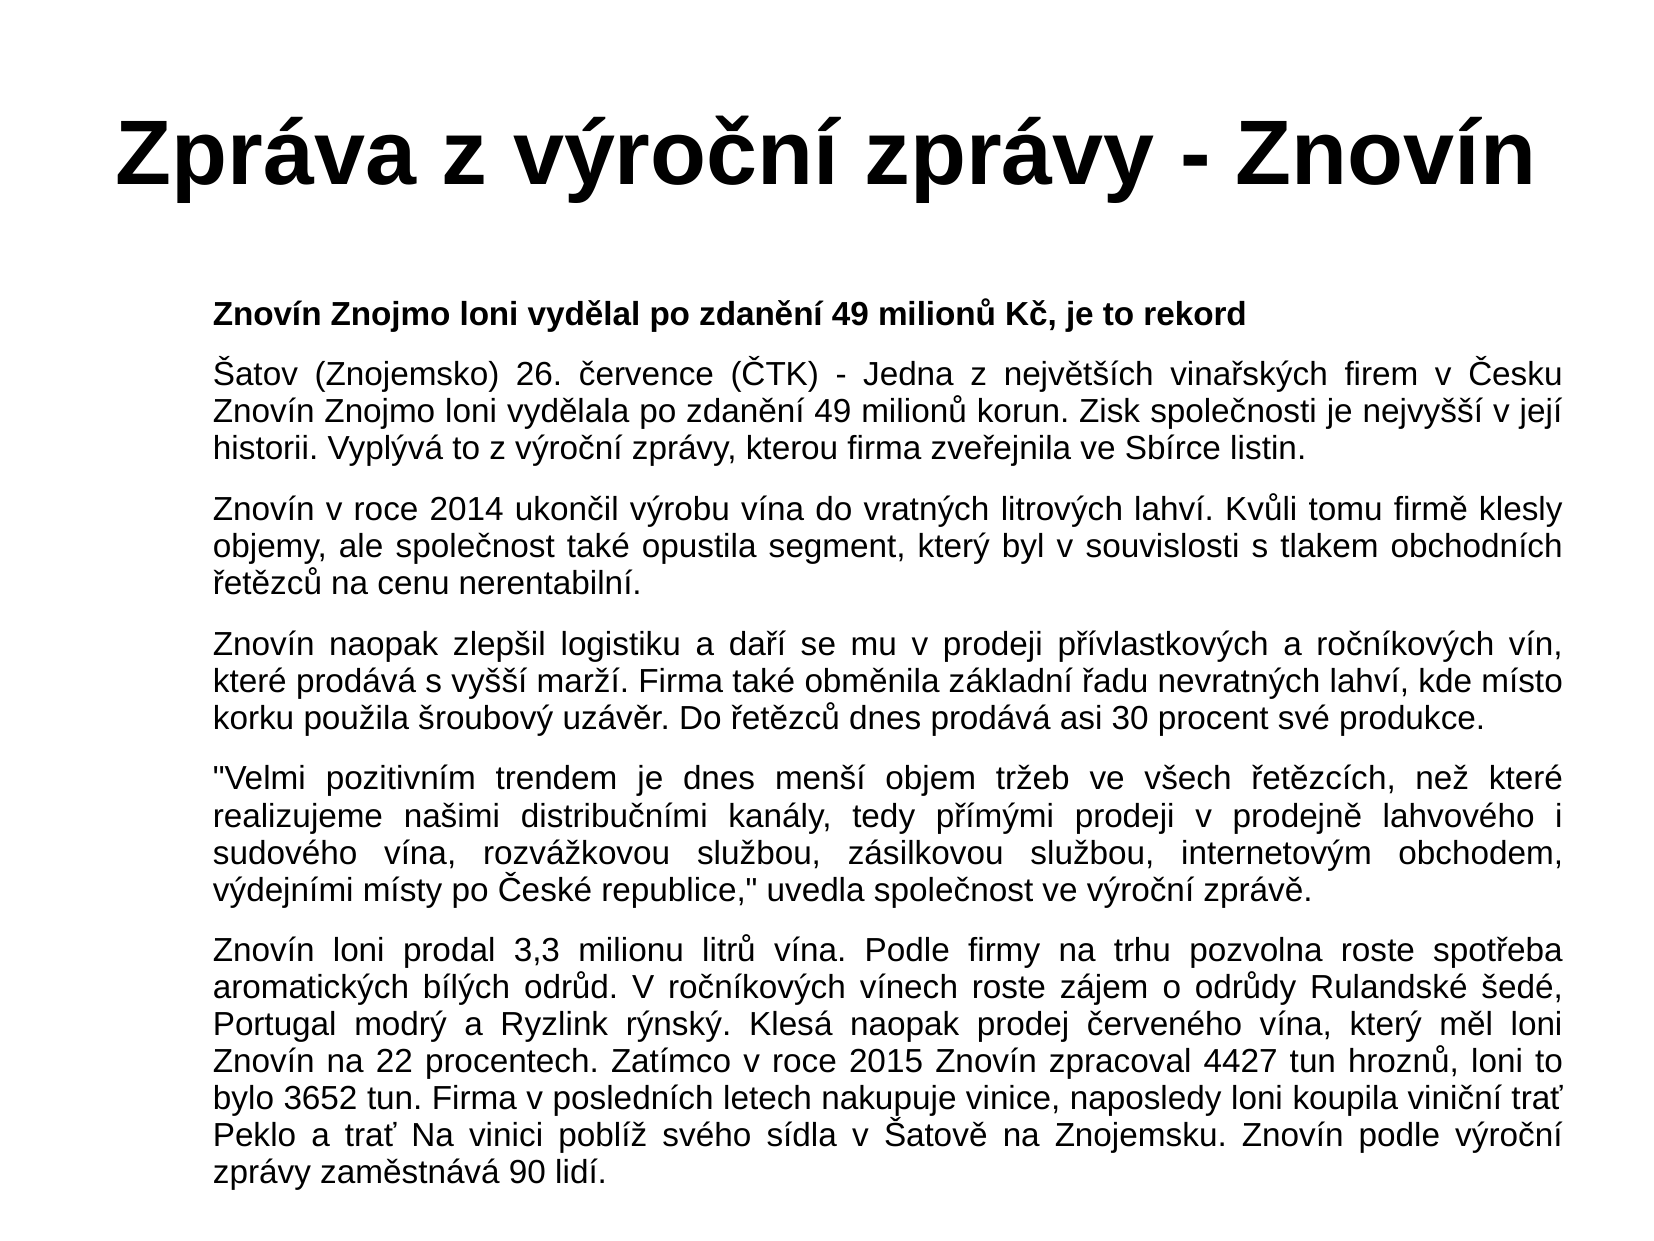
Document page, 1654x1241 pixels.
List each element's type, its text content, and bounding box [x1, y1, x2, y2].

list Znovín Znojmo loni vydělal po zdanění 49 milionů Kč, je to rekord Šatov (Znojemsko) 26. července (ČTK) - Jedna z největších vinařských firem v Česku Znovín Znojmo loni vydělala po zdanění 49 milionů korun. Zisk společnosti je nejvyšší v její historii. Vyplývá to z výroční zprávy, kterou firma zveřejnila ve Sbírce listin. Znovín v roce 2014 ukončil výrobu vína do vratných litrových lahví. Kvůli tomu firmě klesly objemy, ale společnost také opustila segment, který byl v souvislosti s tlakem obchodních řetězců na cenu nerentabilní. Znovín naopak zlepšil logistiku a daří se mu v prodeji přívlastkových a ročníkových vín, které prodává s vyšší marží. Firma také obměnila základní řadu nevratných lahví, kde místo korku použila šroubový uzávěr. Do řetězců dnes prodává asi 30 procent své produkce. "Velmi pozitivním trendem je dnes menší objem tržeb ve všech řetězcích, než které realizujeme našimi distribučními kanály, tedy přímými prodeji v prodejně lahvového i sudového vína, rozvážkovou službou, zásilkovou službou, internetovým obchodem, výdejními místy po České republice," uvedla společnost ve výroční zprávě. Znovín loni prodal 3,3 milionu litrů vína. Podle firmy na trhu pozvolna roste spotřeba aromatických bílých odrůd. V ročníkových vínech roste zájem o odrůdy Rulandské šedé, Portugal modrý a Ryzlink rýnský. Klesá naopak prodej červeného vína, který měl loni Znovín na 22 procentech. Zatímco v roce 2015 Znovín zpracoval 4427 tun hroznů, loni to bylo 3652 tun. Firma v posledních letech nakupuje vinice, naposledy loni koupila viniční trať Peklo a trať Na vinici poblíž svého sídla v Šatově na Znojemsku. Znovín podle výroční zprávy zaměstnává 90 lidí. [71, 295, 1565, 1197]
title Zpráva z výroční zprávy - Znovín [82, 49, 1571, 257]
